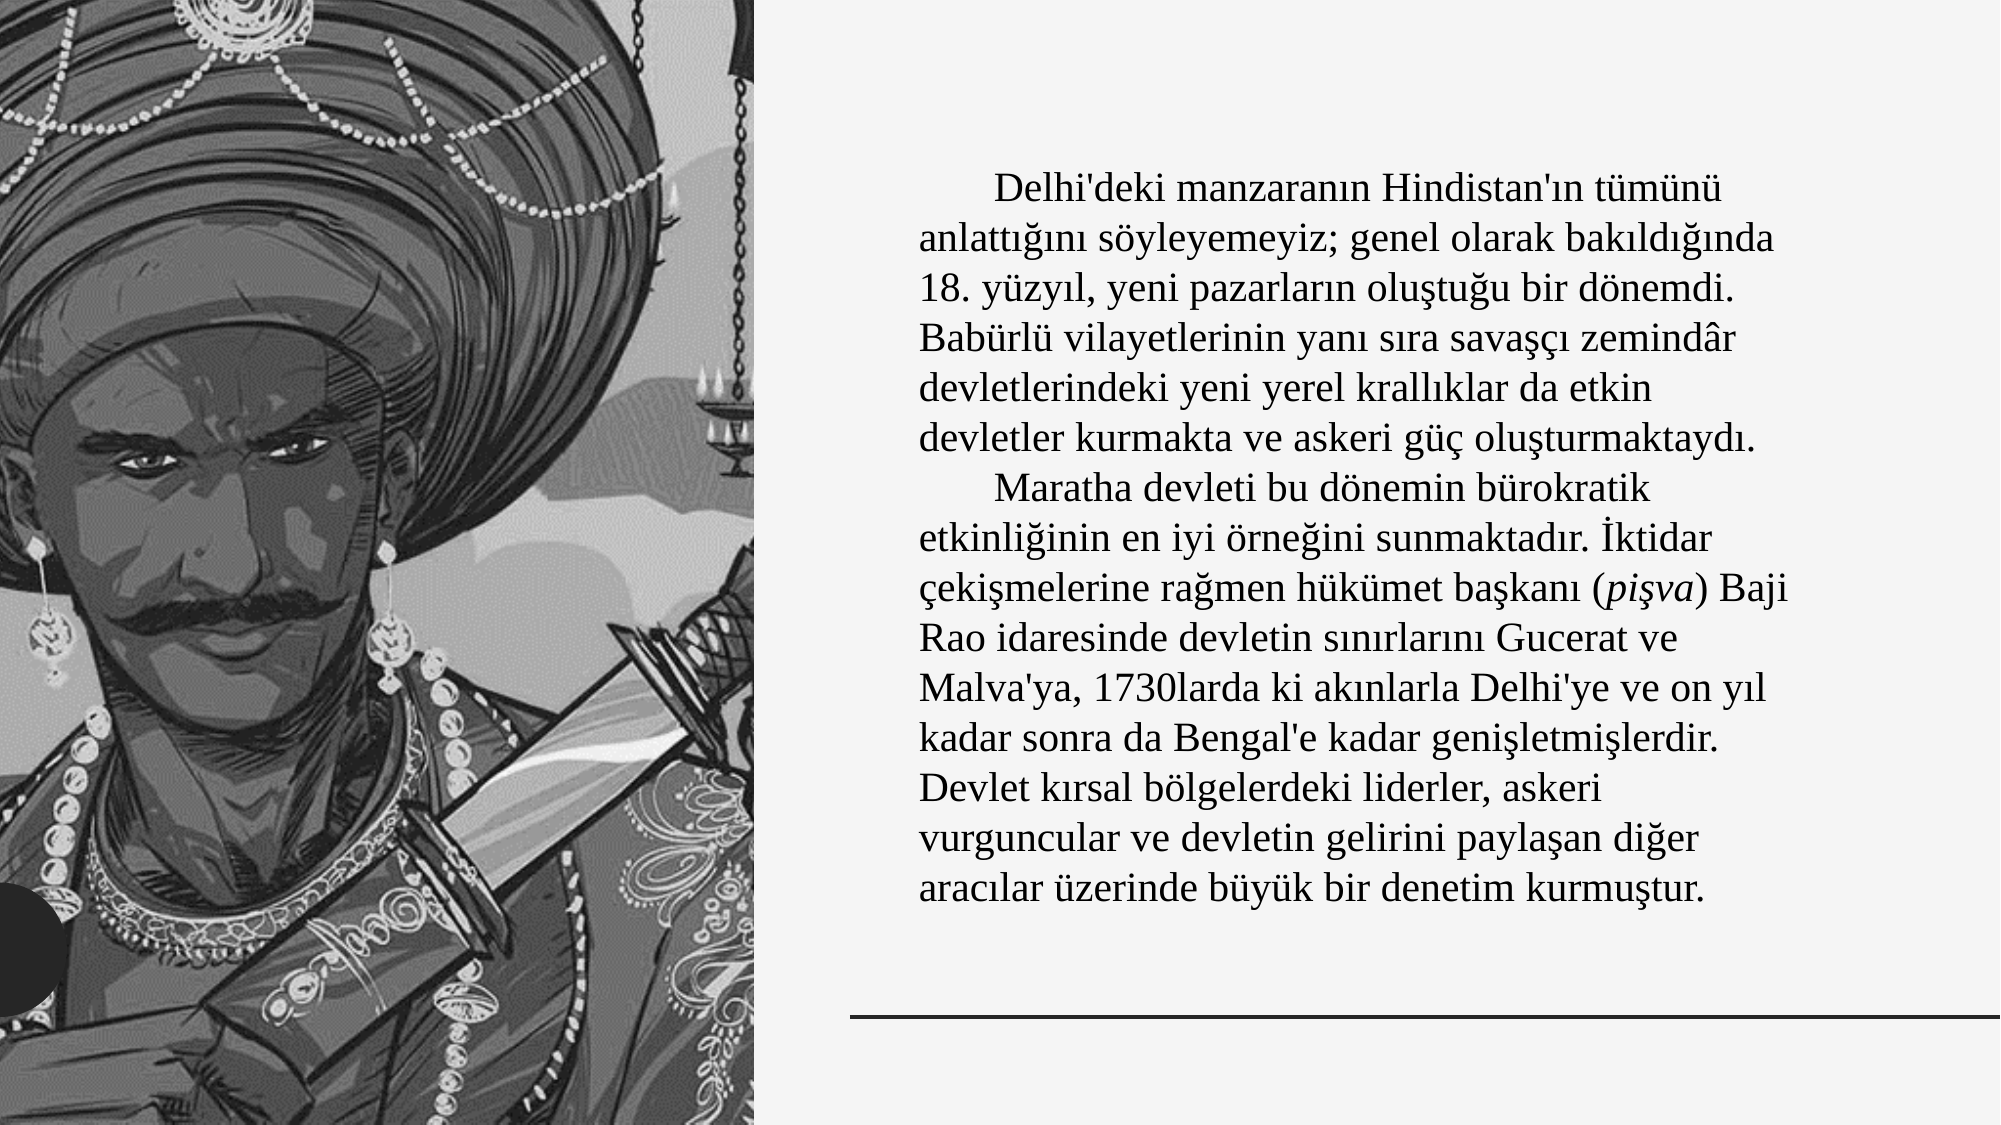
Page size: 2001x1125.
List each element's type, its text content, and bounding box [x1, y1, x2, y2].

text_box [754, 0, 2000, 1125]
picture [0, 0, 754, 1125]
text_box Delhi'deki manzaranın Hindistan'ın tümünü anlattığını söyleyemeyiz; genel olarak bakıldığında 18. yüzyıl, yeni pazarların oluştuğu bir dönemdi. Babürlü vilayetlerinin yanı sıra savaşçı zemindâr devletlerindeki yeni yerel krallıklar da etkin devletler kurmakta ve askeri güç oluşturmaktaydı. Maratha devleti bu dönemin bürokratik etkinliğinin en iyi örneğini sunmaktadır. İktidar çekişmelerine rağmen hükümet başkanı (pişva) Baji Rao idaresinde devletin sınırlarını Gucerat ve Malva'ya, 1730larda ki akınlarla Delhi'ye ve on yıl kadar sonra da Bengal'e kadar genişletmişlerdir. Devlet kırsal bölgelerdeki liderler, askeri vurguncular ve devletin gelirini paylaşan diğer aracılar üzerinde büyük bir denetim kurmuştur. [904, 152, 1822, 917]
text_box [0, 882, 67, 1017]
